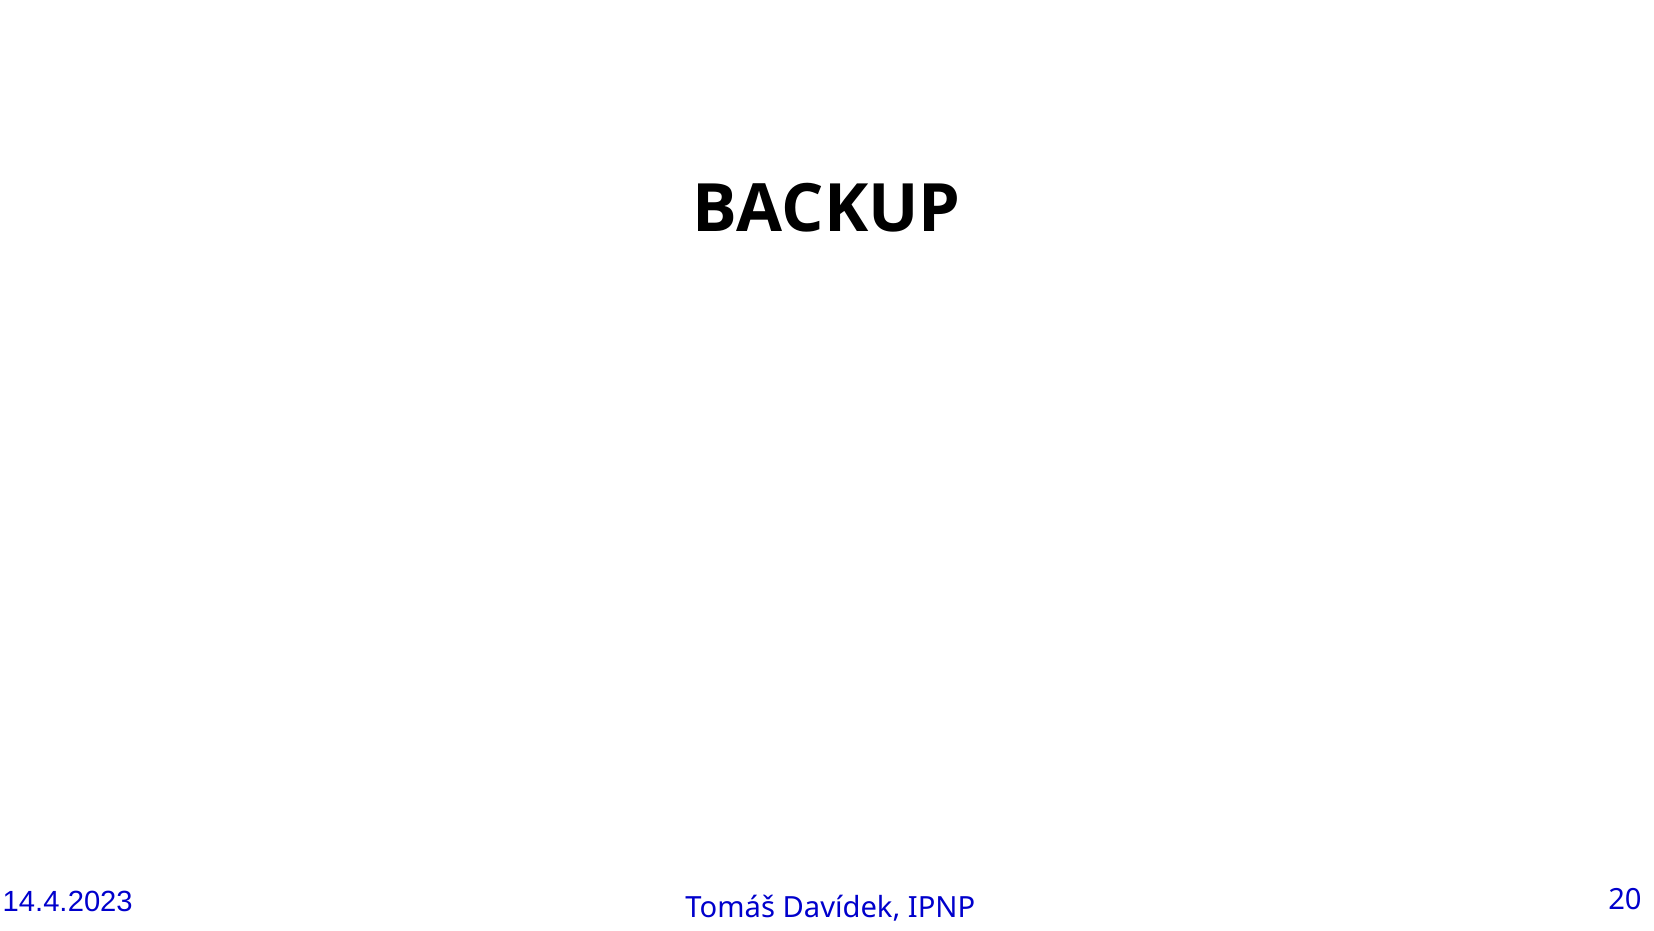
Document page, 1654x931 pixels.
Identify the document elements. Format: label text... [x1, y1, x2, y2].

subtitle BACKUP [82, 0, 1571, 411]
